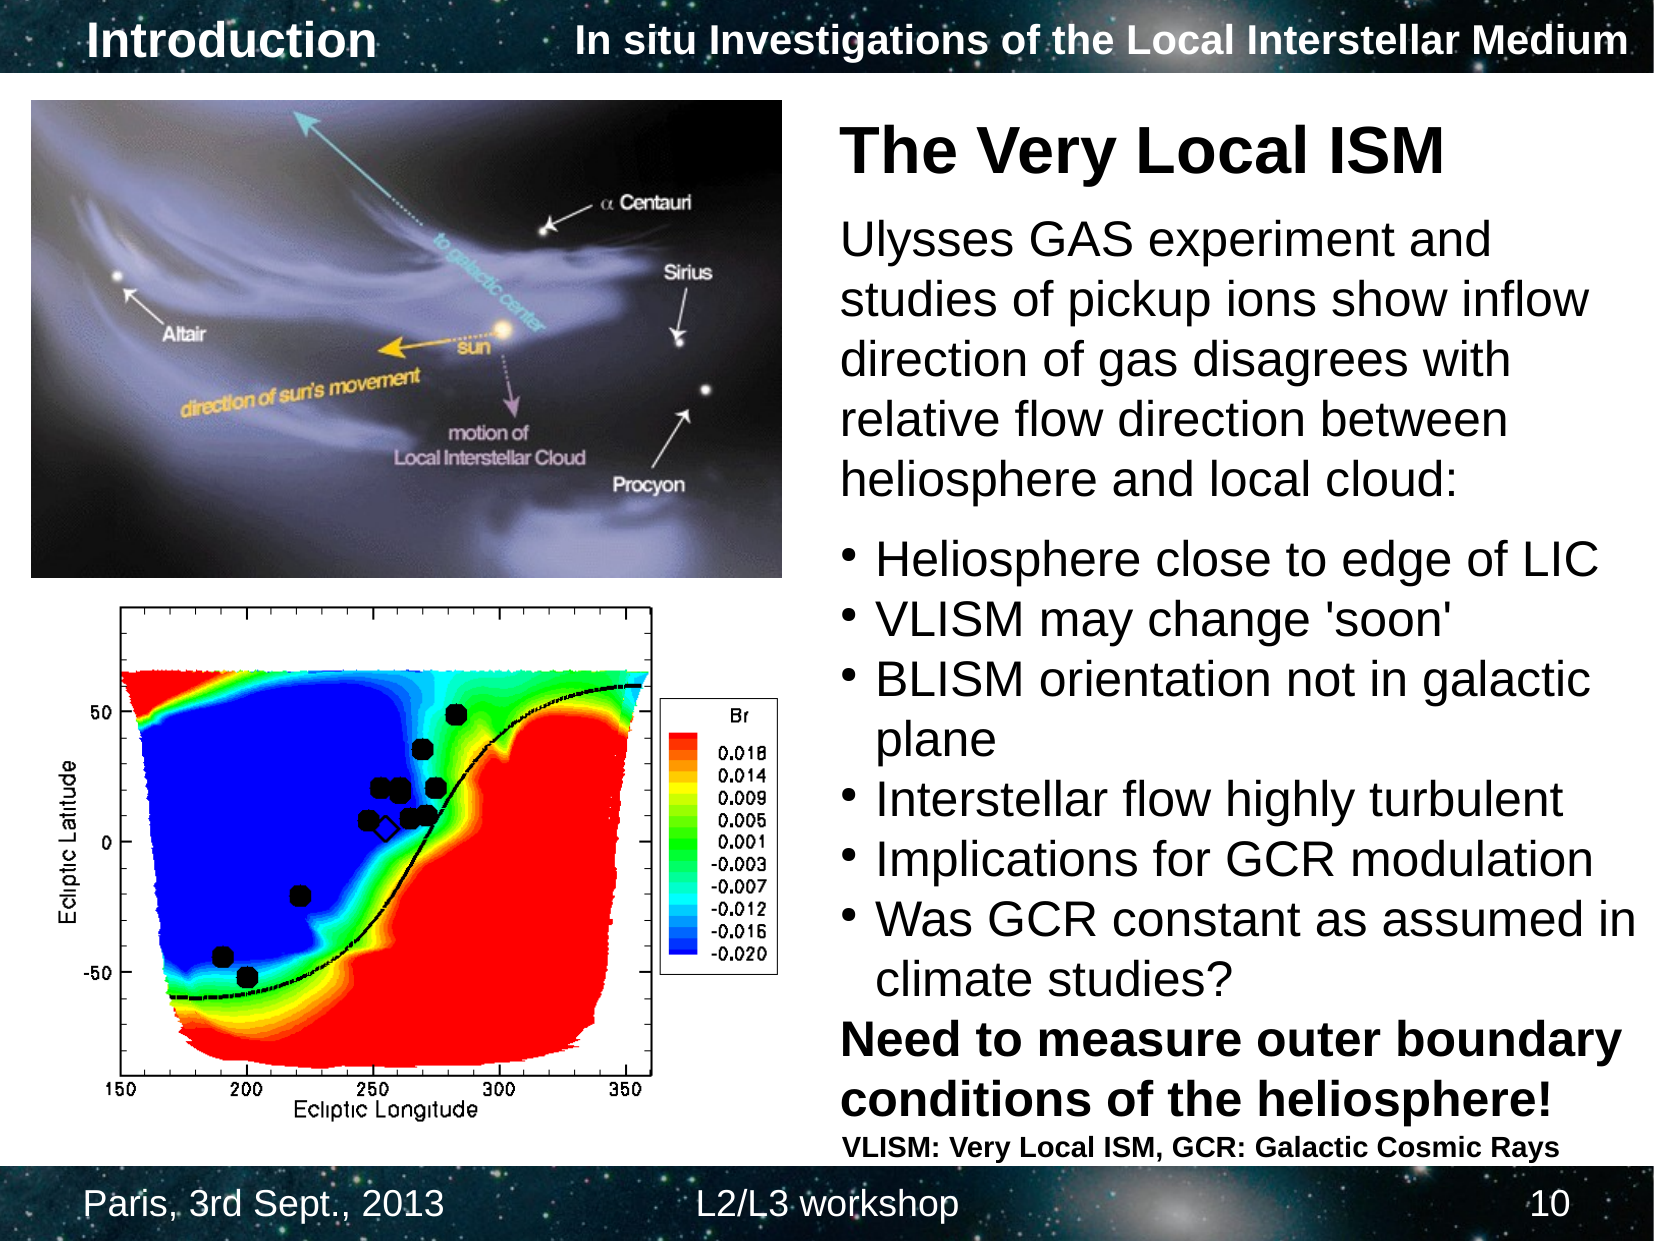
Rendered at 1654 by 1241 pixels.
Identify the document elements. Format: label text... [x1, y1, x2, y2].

text_box Introduction [71, 0, 393, 71]
picture [379, 0, 1654, 73]
picture [438, 1212, 443, 1222]
picture [428, 1193, 438, 1201]
text_box The Very Local ISM Ulysses GAS experiment and studies of pickup ions show inflow direction of gas disagrees with relative flow direction between heliosphere and local cloud: Heliosphere close to edge of LIC VLISM may change 'soon' BLISM orientation not in galactic plane Interstellar flow highly turbulent Implications for GCR modulation Was GCR constant as assumed in climate studies? Need to measure outer boundary conditions of the heliosphere! [825, 98, 1654, 1155]
picture [0, 1166, 1654, 1241]
picture [0, 0, 248, 73]
picture [31, 100, 784, 1145]
text_box VLISM: Very Local ISM, GCR: Galactic Cosmic Rays [827, 1123, 1577, 1171]
